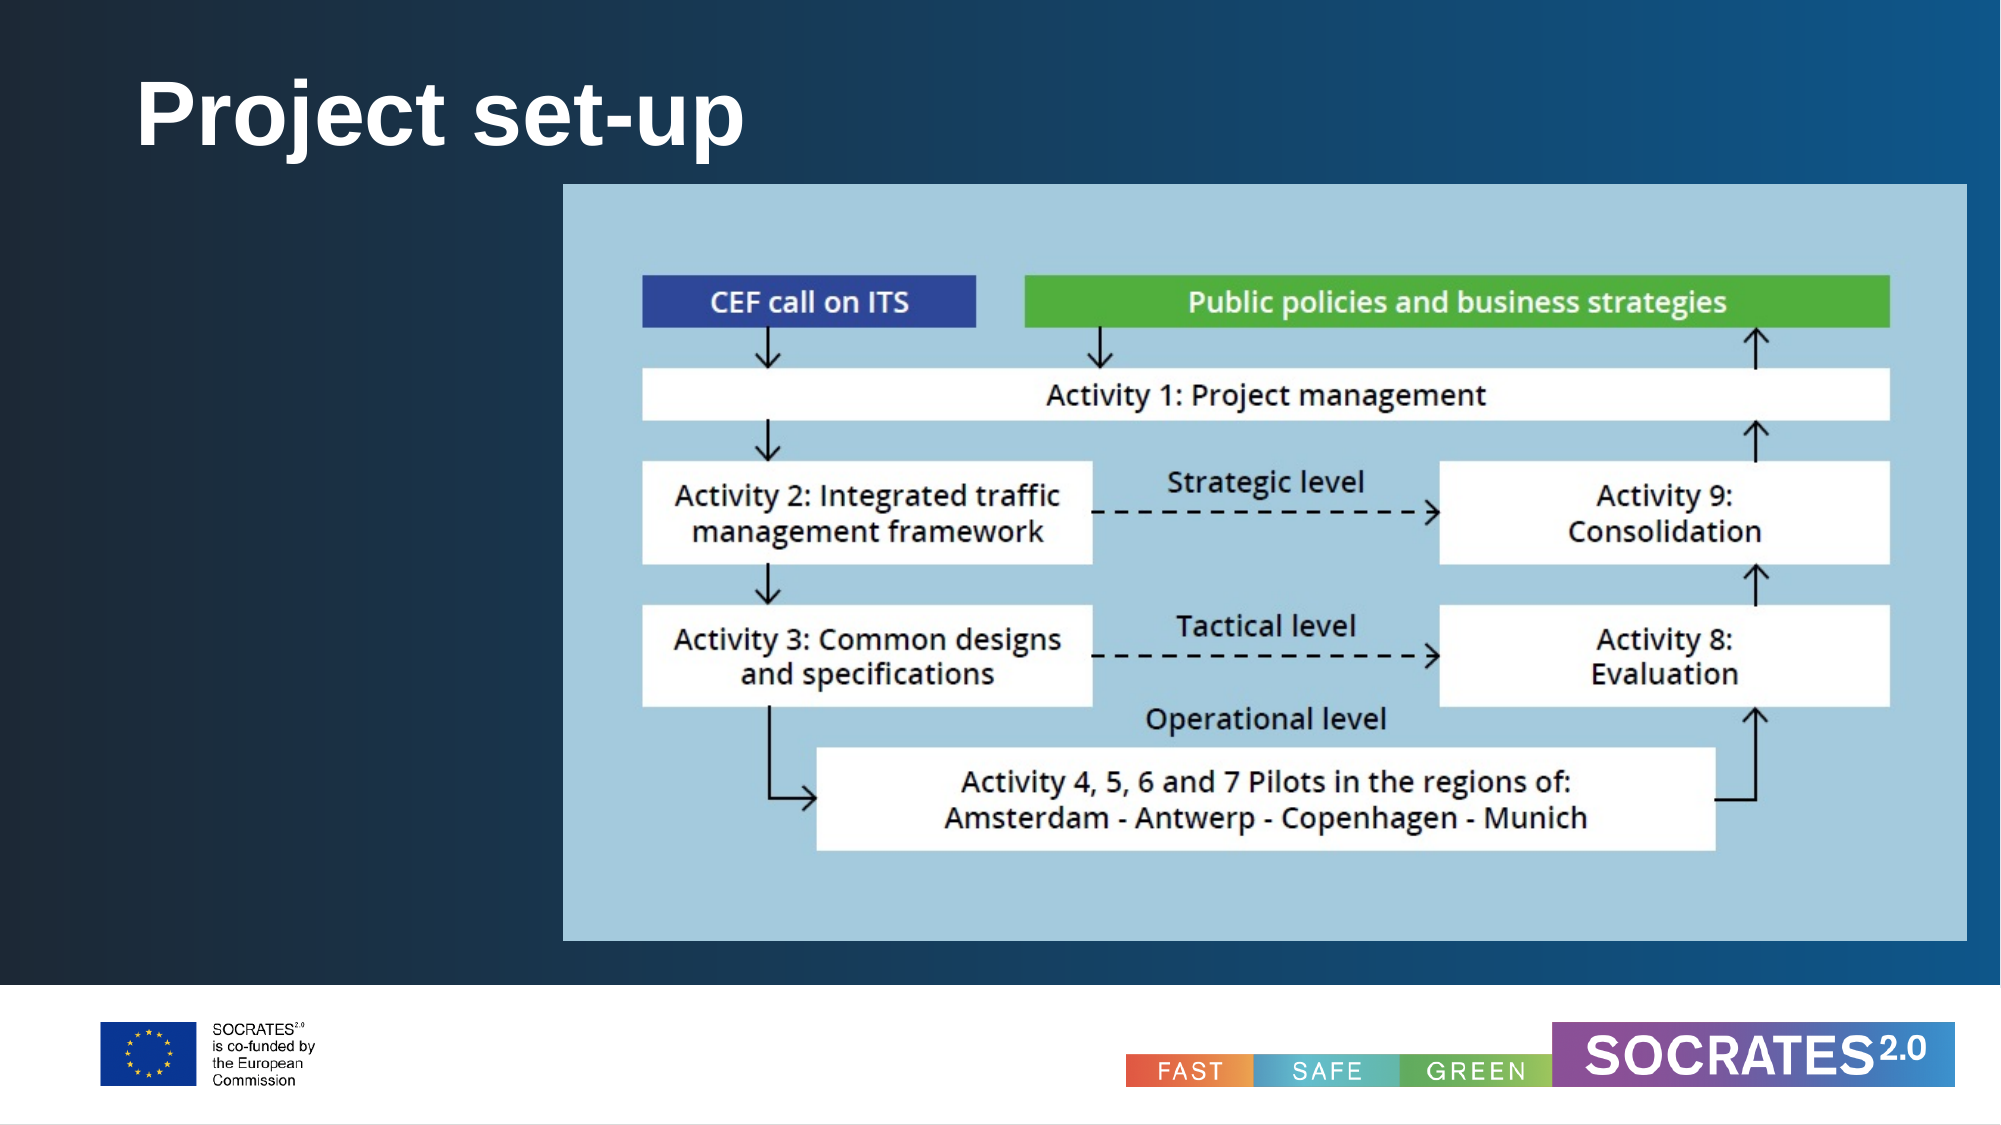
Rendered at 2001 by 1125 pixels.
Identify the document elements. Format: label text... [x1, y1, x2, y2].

picture [563, 253, 1967, 941]
picture [0, 985, 2000, 1125]
title Project set-up [135, 35, 1967, 253]
